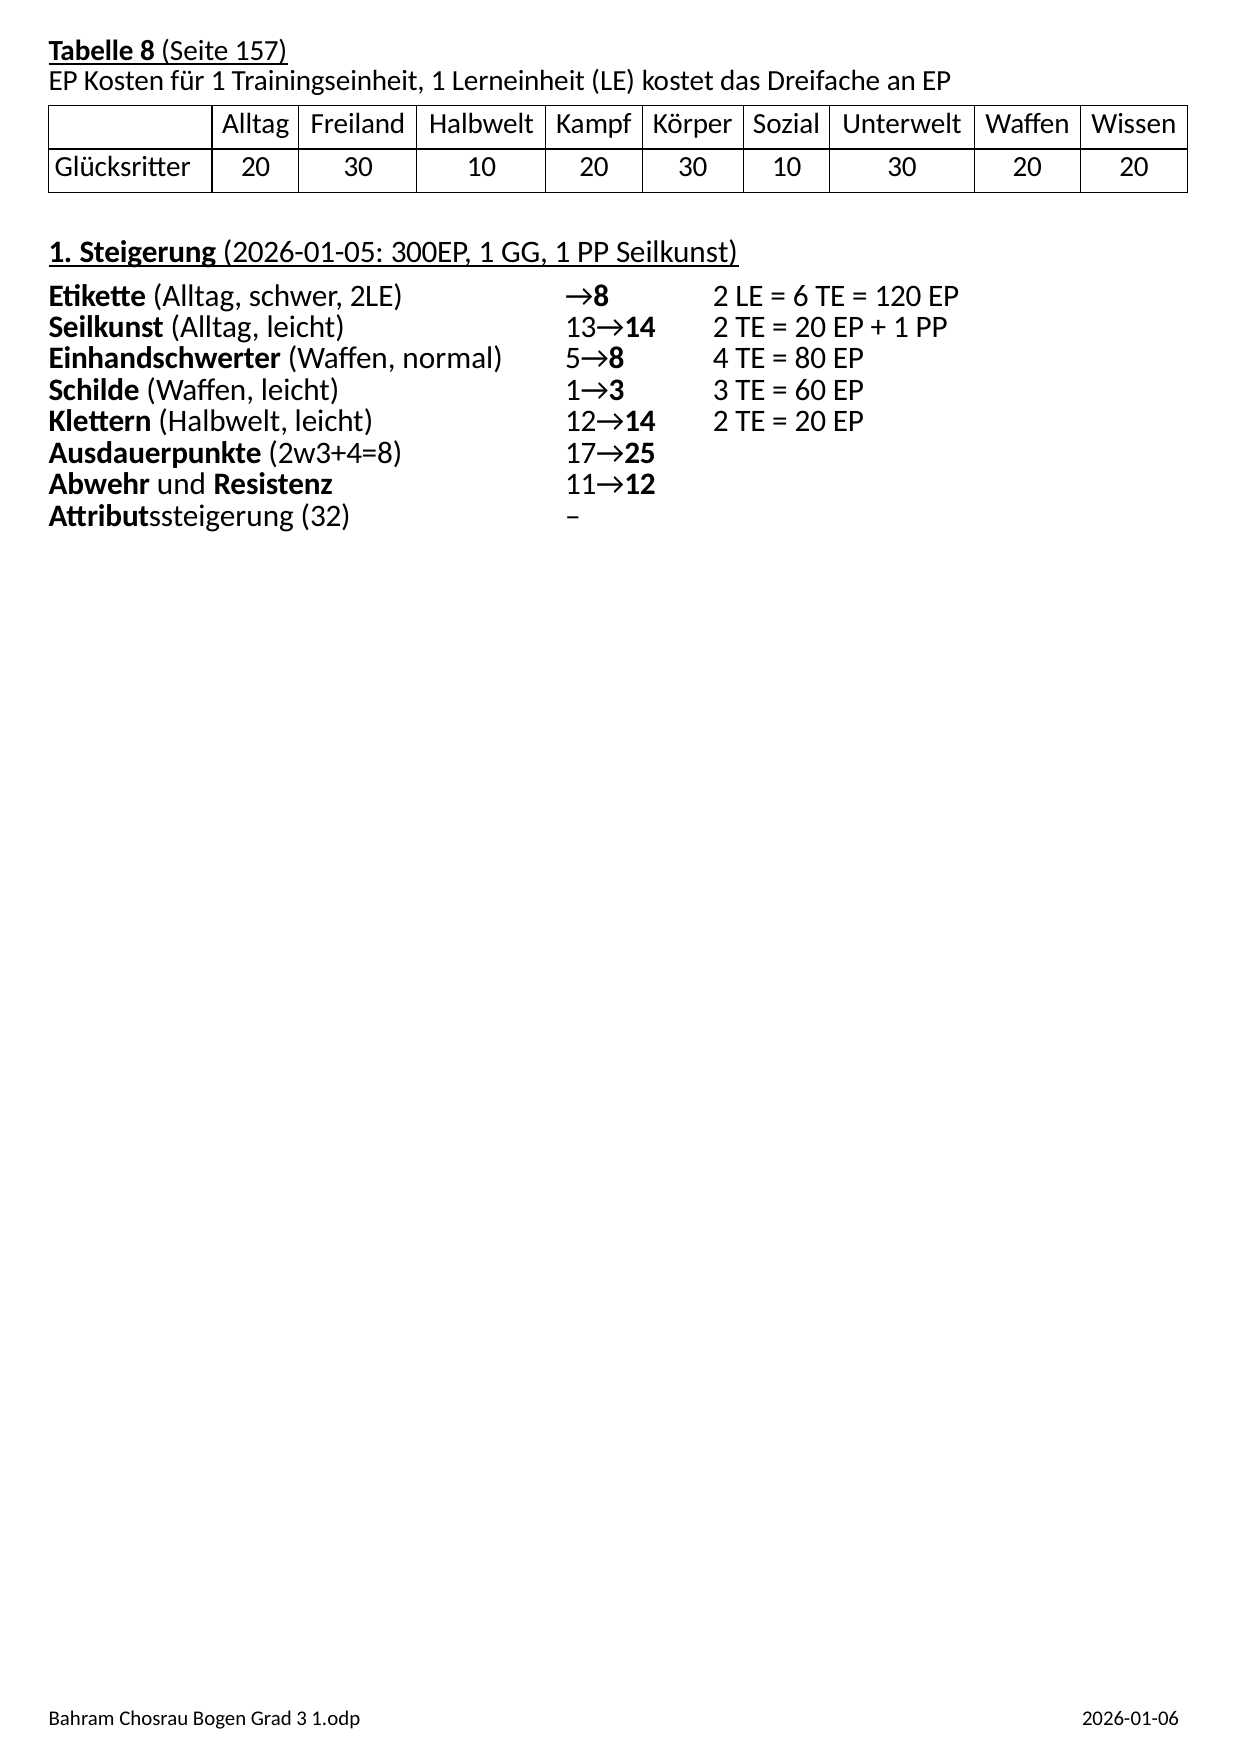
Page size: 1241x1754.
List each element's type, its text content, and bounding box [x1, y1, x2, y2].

table_header Unterwelt [830, 106, 974, 148]
table_cell 20 [1081, 150, 1187, 192]
table_cell Glücksritter [49, 150, 211, 192]
text_box Tabelle 8 (Seite 157) EP Kosten für 1 Trainingseinheit, 1 Lerneinheit (LE) kostet das Dreifache an EP 1. Steigerung (2026-01-05: 300EP, 1 GG, 1 PP Seilkunst) Etikette (Alltag, schwer, 2LE) →8 2 LE = 6 TE = 120 EP Seilkunst (Alltag, leicht) 13→14 2 TE = 20 EP + 1 PP Einhandschwerter (Waffen, normal) 5→8 4 TE = 80 EP Schilde (Waffen, leicht) 1→3 3 TE = 60 EP Klettern (Halbwelt, leicht) 12→14 2 TE = 20 EP Ausdauerpunkte (2w3+4=8) 17→25 Abwehr und Resistenz 11→12 Attributssteigerung (32) – Bahram Chosrau Bogen Grad 3 1.odp 2026-01-06 [30, 31, 1198, 1735]
table_cell 10 [744, 150, 829, 192]
table_header Alltag [213, 106, 298, 148]
table_cell 20 [975, 150, 1080, 192]
table_header Sozial [744, 106, 829, 148]
table_header Wissen [1081, 106, 1187, 148]
table_cell 20 [213, 150, 298, 192]
table_header Halbwelt [417, 106, 545, 148]
table_cell 20 [546, 150, 642, 192]
table_cell 30 [830, 150, 974, 192]
table_header Kampf [546, 106, 642, 148]
table_cell 10 [417, 150, 545, 192]
table_cell 30 [299, 150, 416, 192]
table_header Waﬀen [975, 106, 1080, 148]
table_cell 30 [643, 150, 743, 192]
table_header Körper [643, 106, 743, 148]
table_header Freiland [299, 106, 416, 148]
table_header [49, 106, 211, 148]
